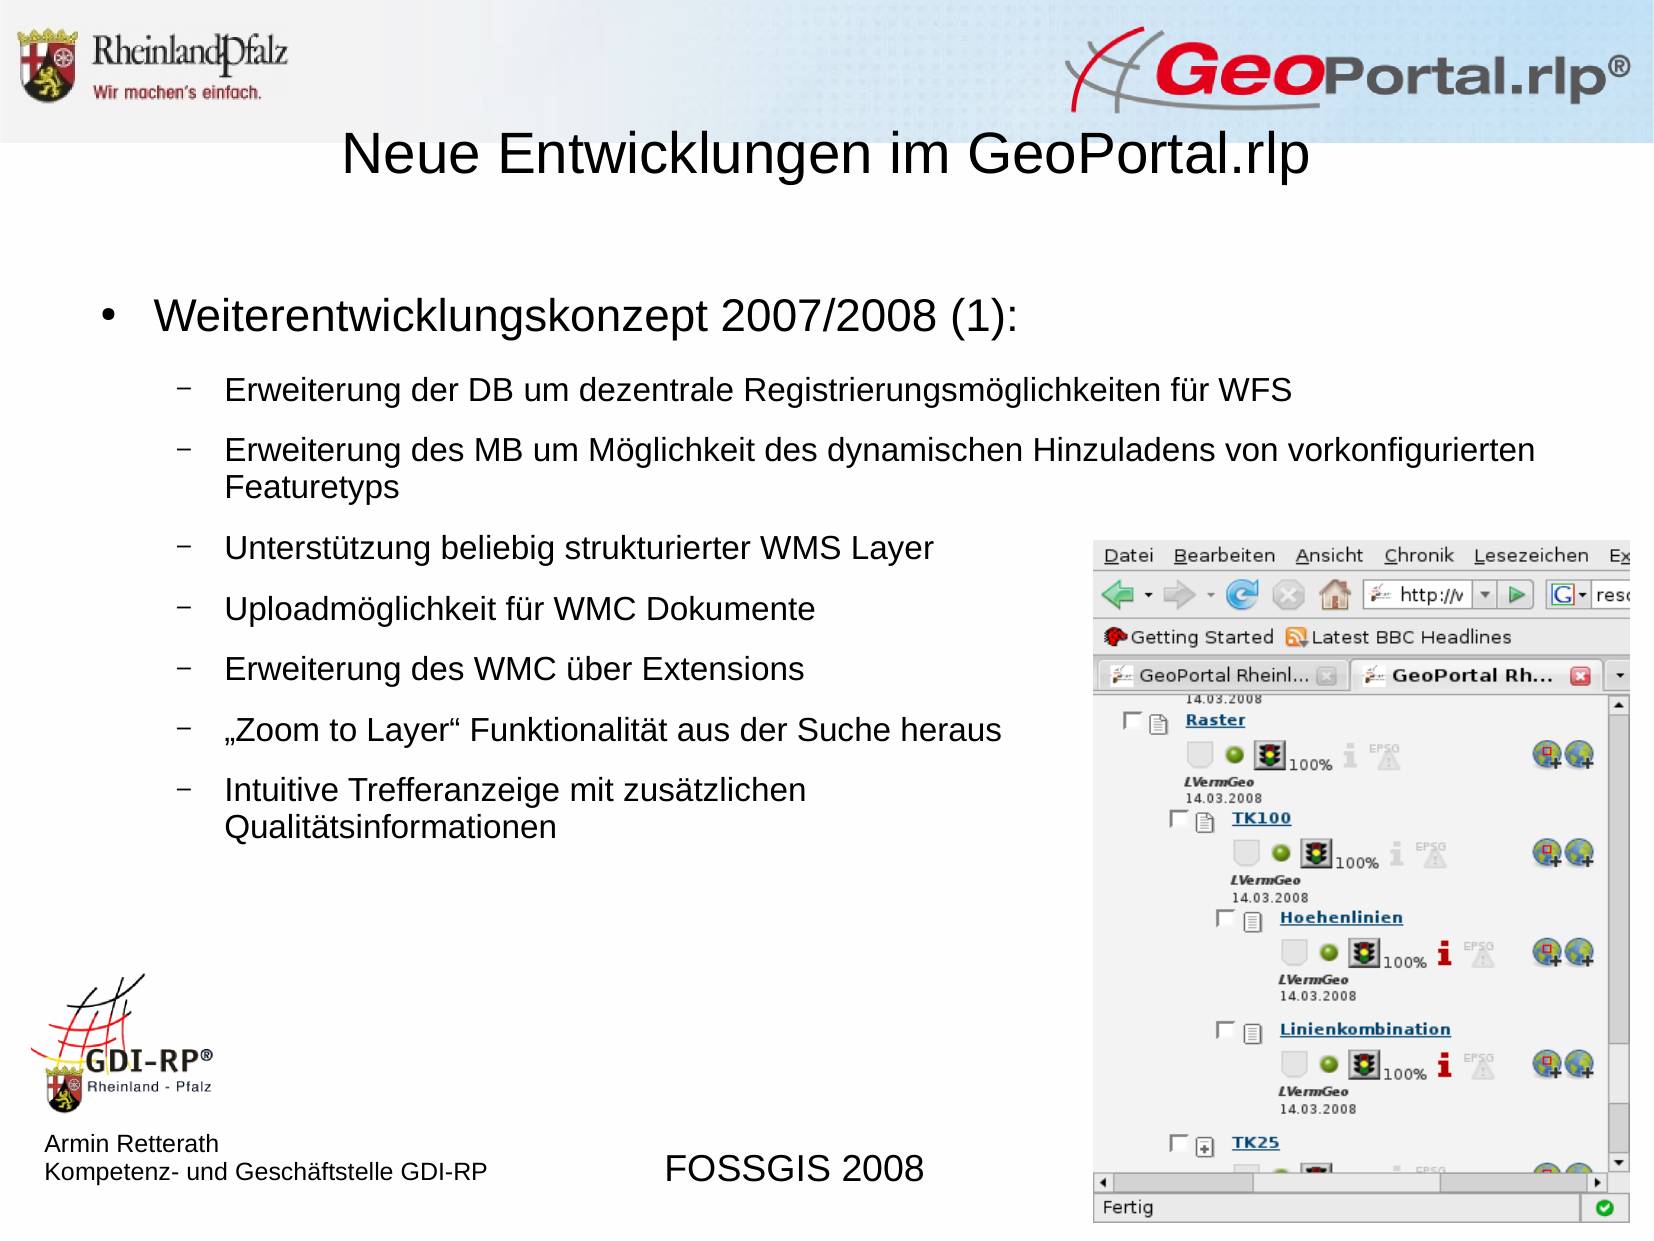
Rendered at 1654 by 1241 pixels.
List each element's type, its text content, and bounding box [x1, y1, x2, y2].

picture [0, 0, 1654, 1241]
title Neue Entwicklungen im GeoPortal.rlp [82, 49, 1571, 257]
list Weiterentwicklungskonzept 2007/2008 (1): Erweiterung der DB um dezentrale Registrierungsmöglichkeiten für WFS Erweiterung des MB um Möglichkeit des dynamischen Hinzuladens von vorkonfigurierten Featuretyps Unterstützung beliebig strukturierter WMS Layer Uploadmöglichkeit für WMC Dokumente Erweiterung des WMC über Extensions „Zoom to Layer“ Funktionalität aus der Suche heraus Intuitive Trefferanzeige mit zusätzlichen Qualitätsinformationen [82, 290, 1571, 1094]
